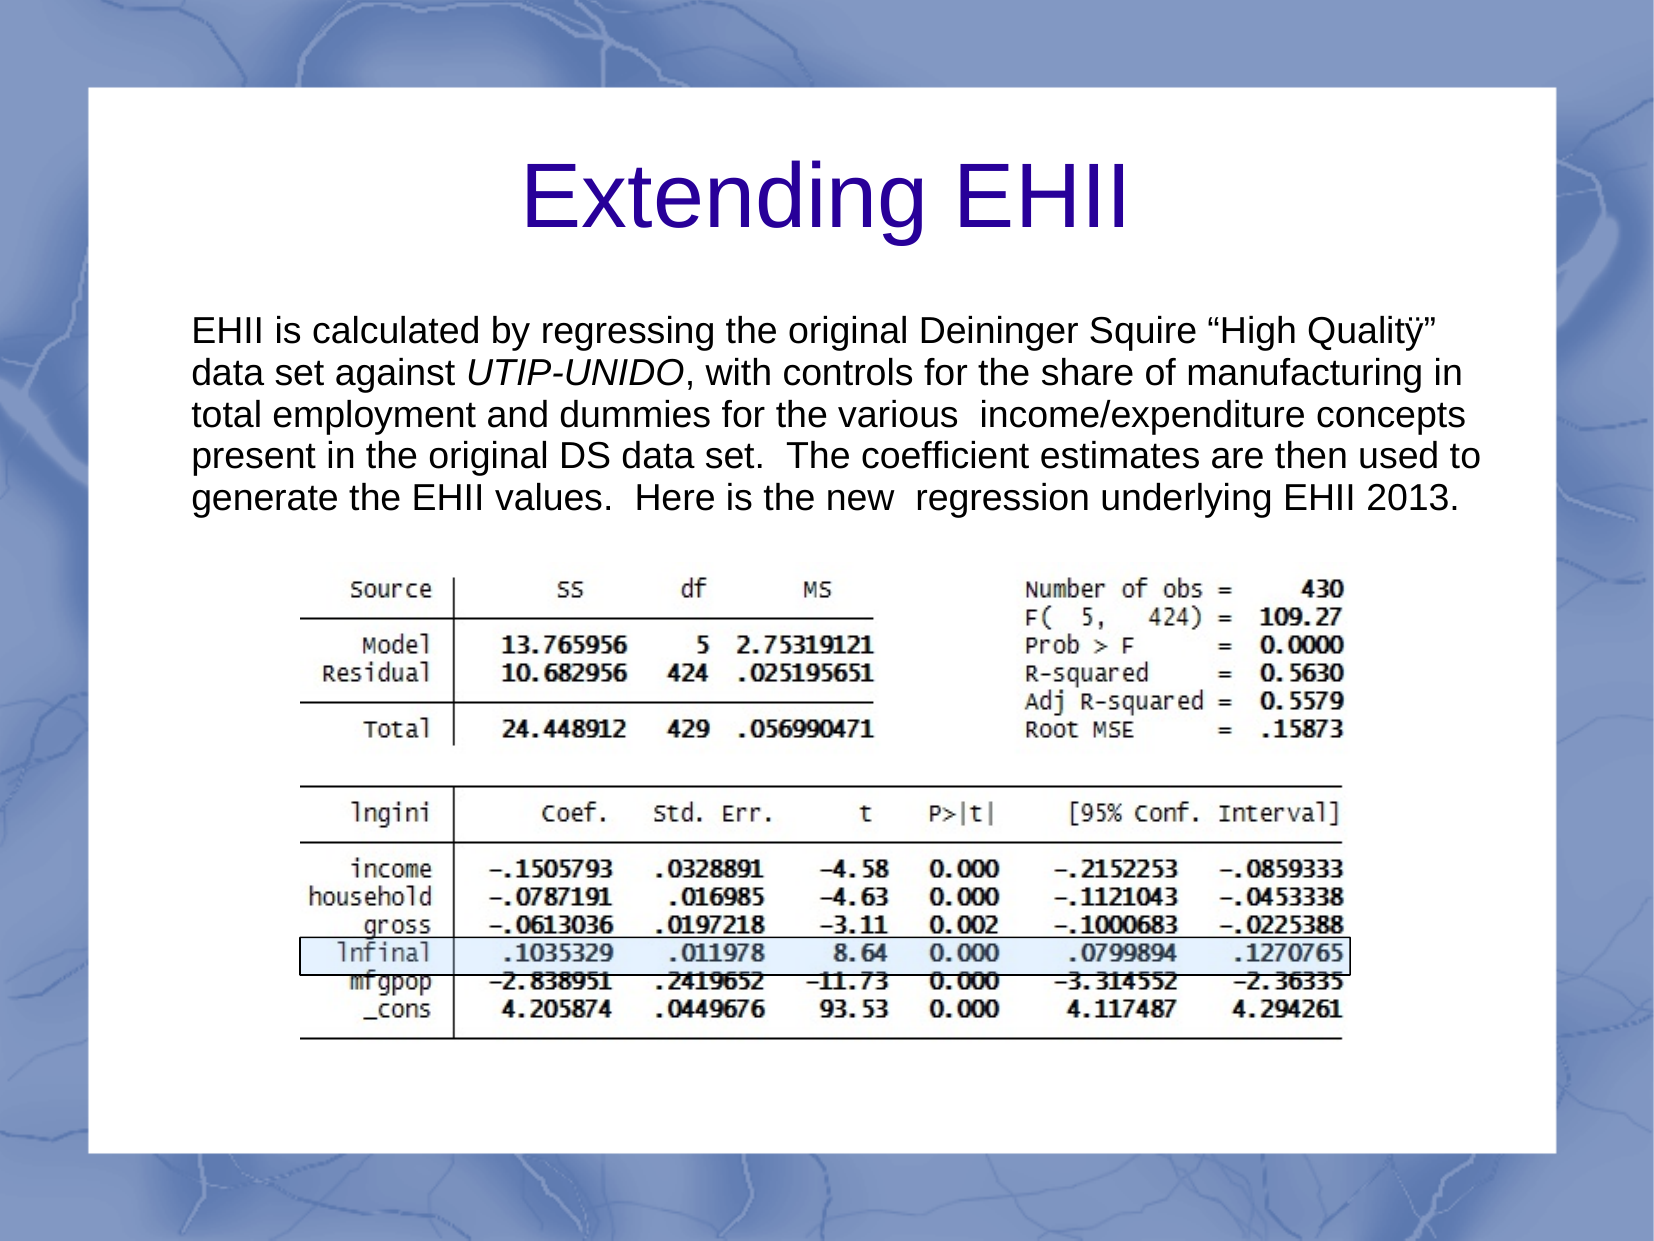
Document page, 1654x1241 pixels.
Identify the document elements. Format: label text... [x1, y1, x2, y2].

text_box [300, 937, 1351, 976]
text_box EHII is calculated by regressing the original Deininger Squire “High Qualitÿ” data set against UTIP-UNIDO, with controls for the share of manufacturing in total employment and dummies for the various income/expenditure concepts present in the original DS data set. The coefficient estimates are then used to generate the EHII values. Here is the new regression underlying EHII 2013. [176, 300, 1654, 526]
title Extending EHII [118, 98, 1536, 291]
picture [0, 0, 1654, 1241]
